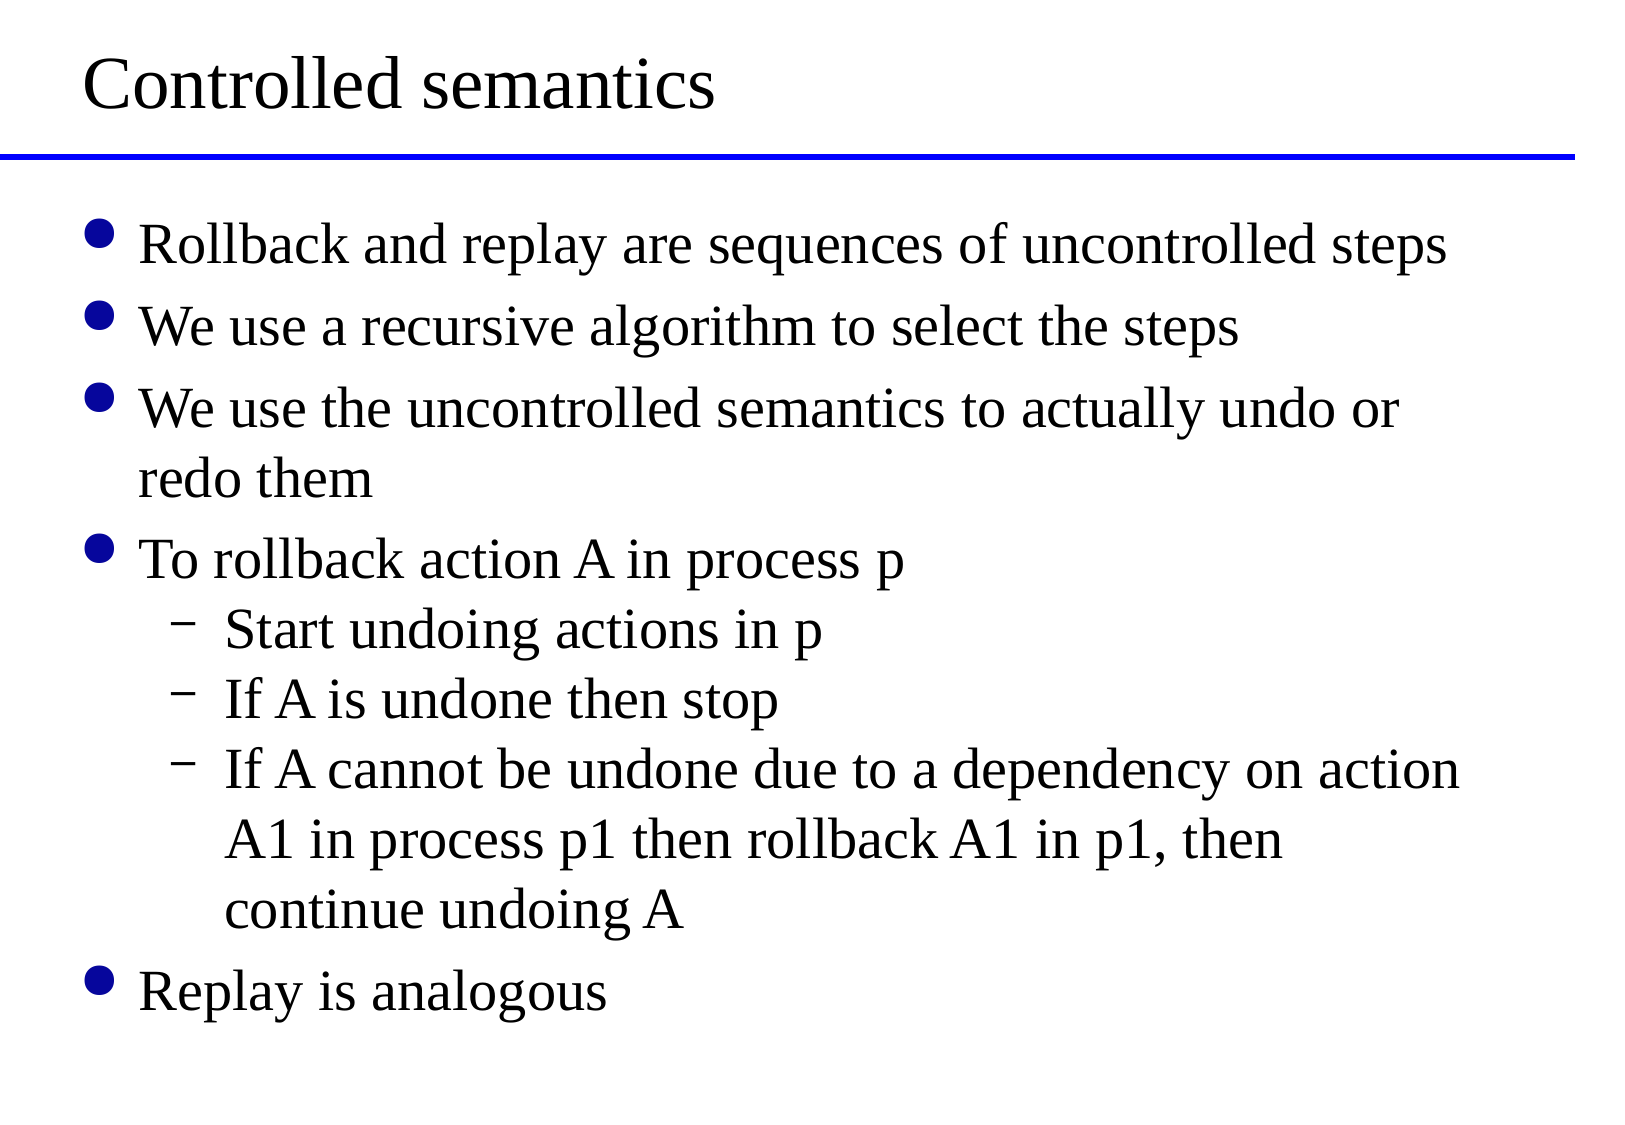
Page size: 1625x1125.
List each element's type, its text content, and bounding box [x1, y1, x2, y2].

title Controlled semantics [67, 27, 1544, 131]
list Rollback and replay are sequences of uncontrolled steps We use a recursive algorithm to select the steps We use the uncontrolled semantics to actually undo or redo them To rollback action A in process p Start undoing actions in p If A is undone then stop If A cannot be undone due to a dependency on action A1 in process p1 then rollback A1 in p1, then continue undoing A Replay is analogous [67, 198, 1478, 1061]
